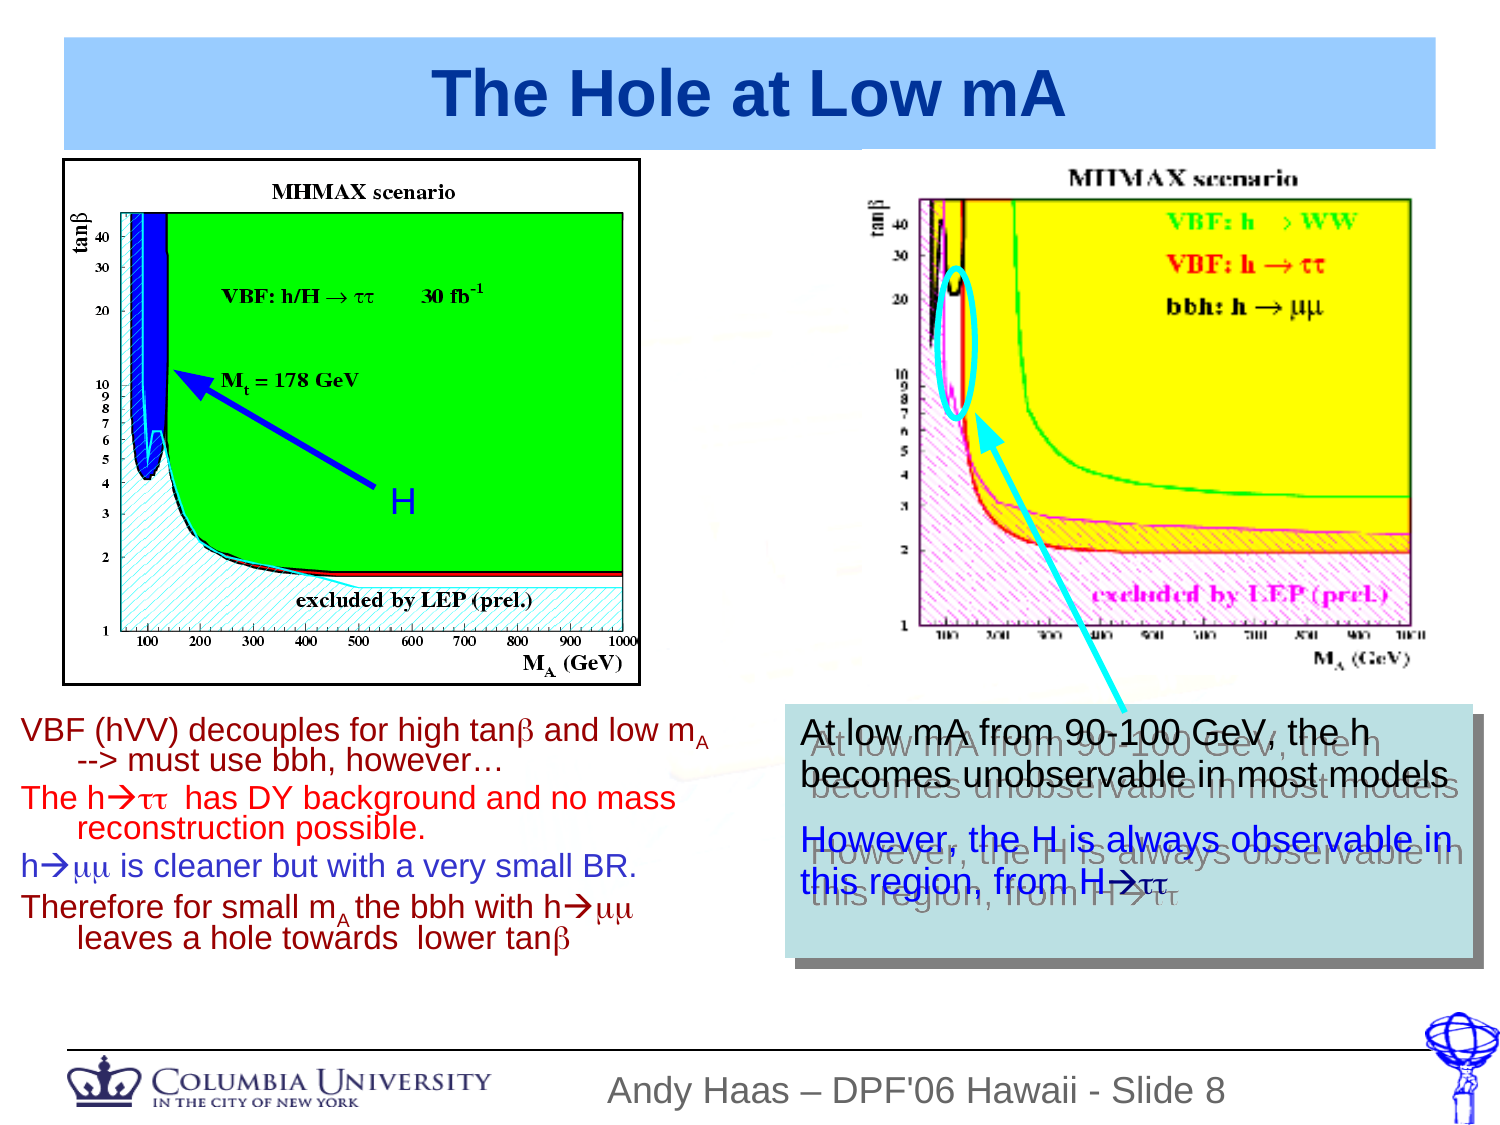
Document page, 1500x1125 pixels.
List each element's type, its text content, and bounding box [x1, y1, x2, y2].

text_box [796, 714, 1483, 969]
text_box VBF (hVV) decouples for high tan and low mA --> must use bbh, however… The hhas DY background and no mass reconstruction possible. h is cleaner but with a very small BR. Therefore for small mA the bbh with h leaves a hole towards lower tan [5, 706, 751, 1013]
text_box H [375, 473, 462, 531]
picture [64, 160, 638, 683]
picture [67, 1055, 492, 1107]
text_box At low mA from 90-100 GeV, the h becomes unobservable in most models However, the H is always observable in this region, from H [785, 703, 1473, 959]
picture [1425, 1012, 1500, 1125]
picture [862, 149, 1463, 676]
title The Hole at Low mA [64, 37, 1436, 150]
